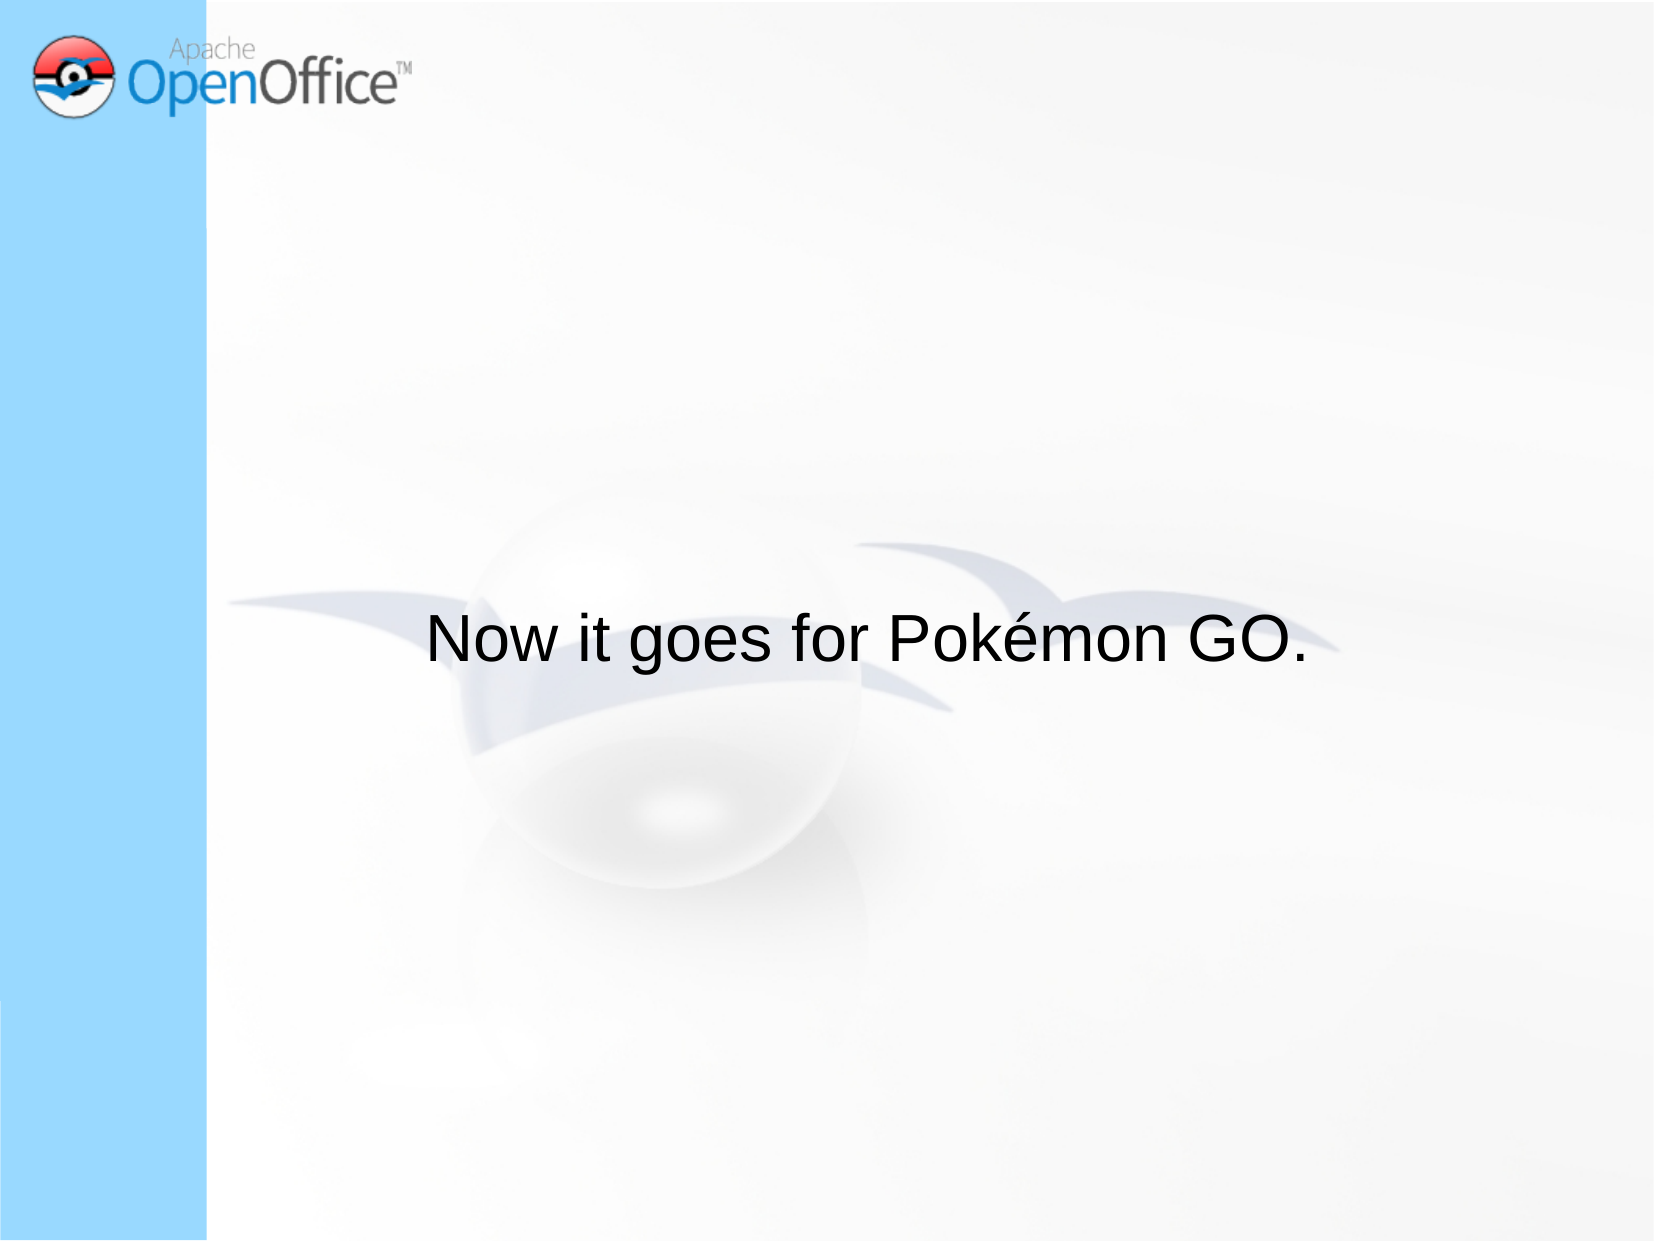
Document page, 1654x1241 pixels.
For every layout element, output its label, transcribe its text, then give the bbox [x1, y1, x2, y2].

subtitle Now it goes for Pokémon GO. [165, 108, 1571, 1168]
picture [31, 2, 1654, 1241]
